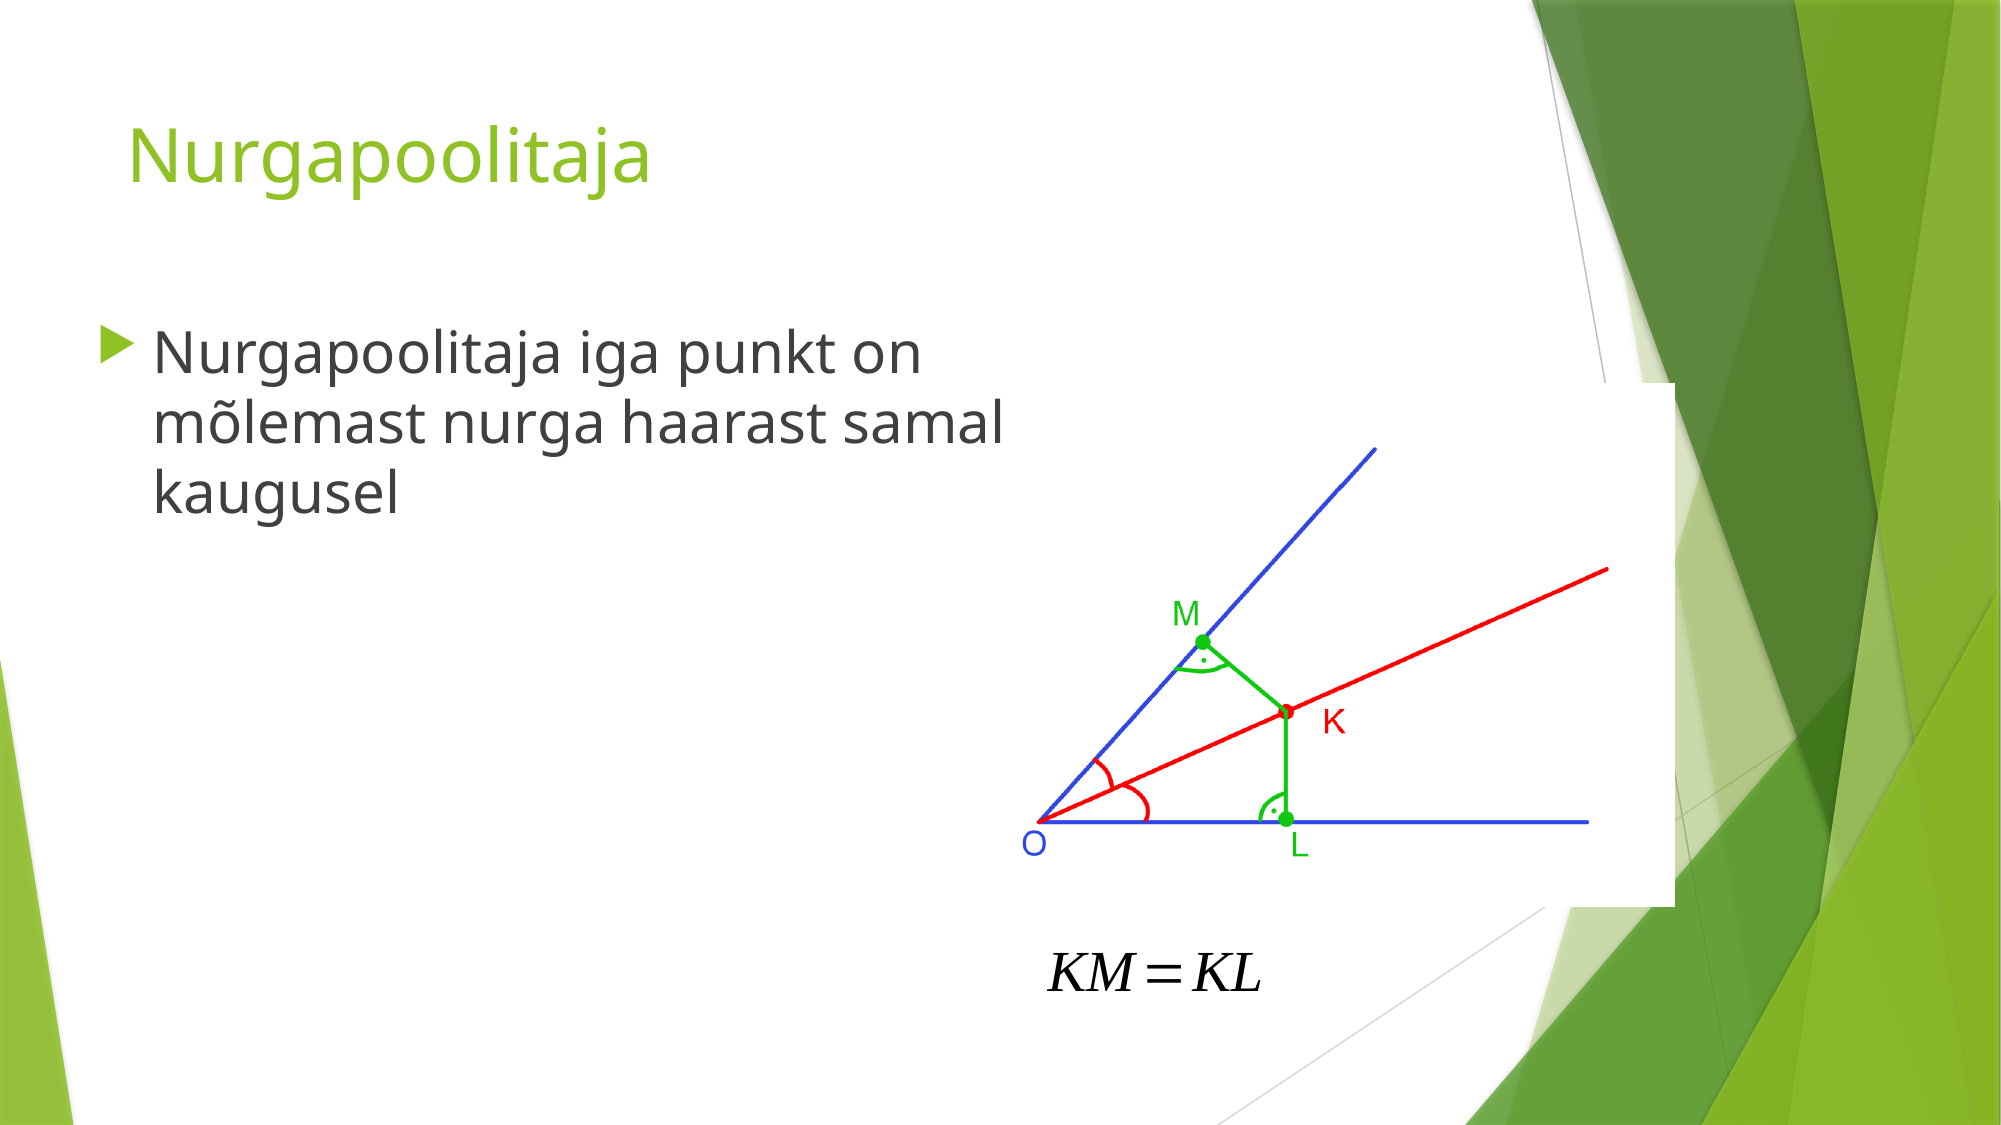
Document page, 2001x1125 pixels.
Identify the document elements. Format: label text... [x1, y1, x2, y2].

title Nurgapoolitaja [111, 99, 1522, 237]
chart [1038, 939, 1270, 1004]
picture [1003, 383, 1675, 907]
list Nurgapoolitaja iga punkt on mõlemast nurga haarast samal kaugusel [81, 308, 1152, 1093]
